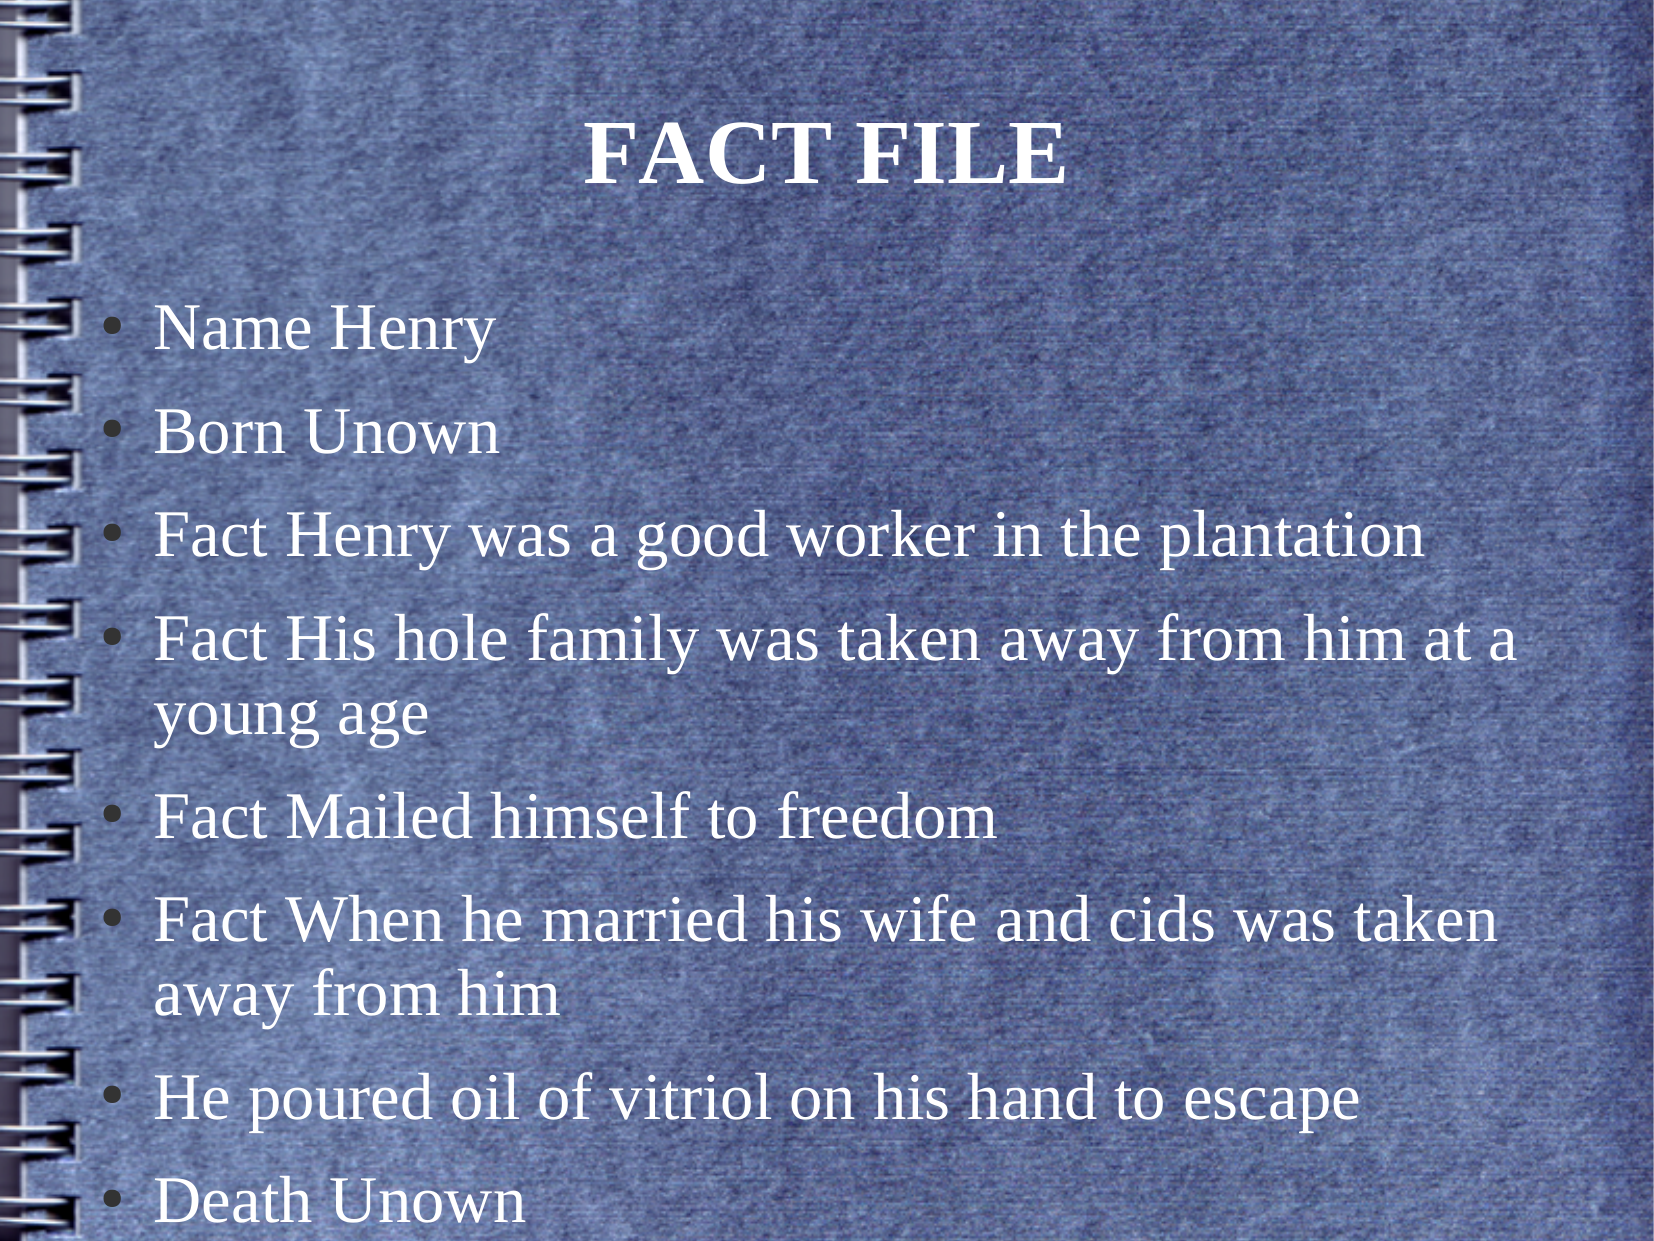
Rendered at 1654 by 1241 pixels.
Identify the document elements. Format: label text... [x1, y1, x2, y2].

list Name Henry Born Unown Fact Henry was a good worker in the plantation Fact His hole family was taken away from him at a young age Fact Mailed himself to freedom Fact When he married his wife and cids was taken away from him He poured oil of vitriol on his hand to escape Death Unown [82, 290, 1571, 1238]
title FACT FILE [82, 49, 1571, 257]
picture [0, 0, 1654, 1241]
